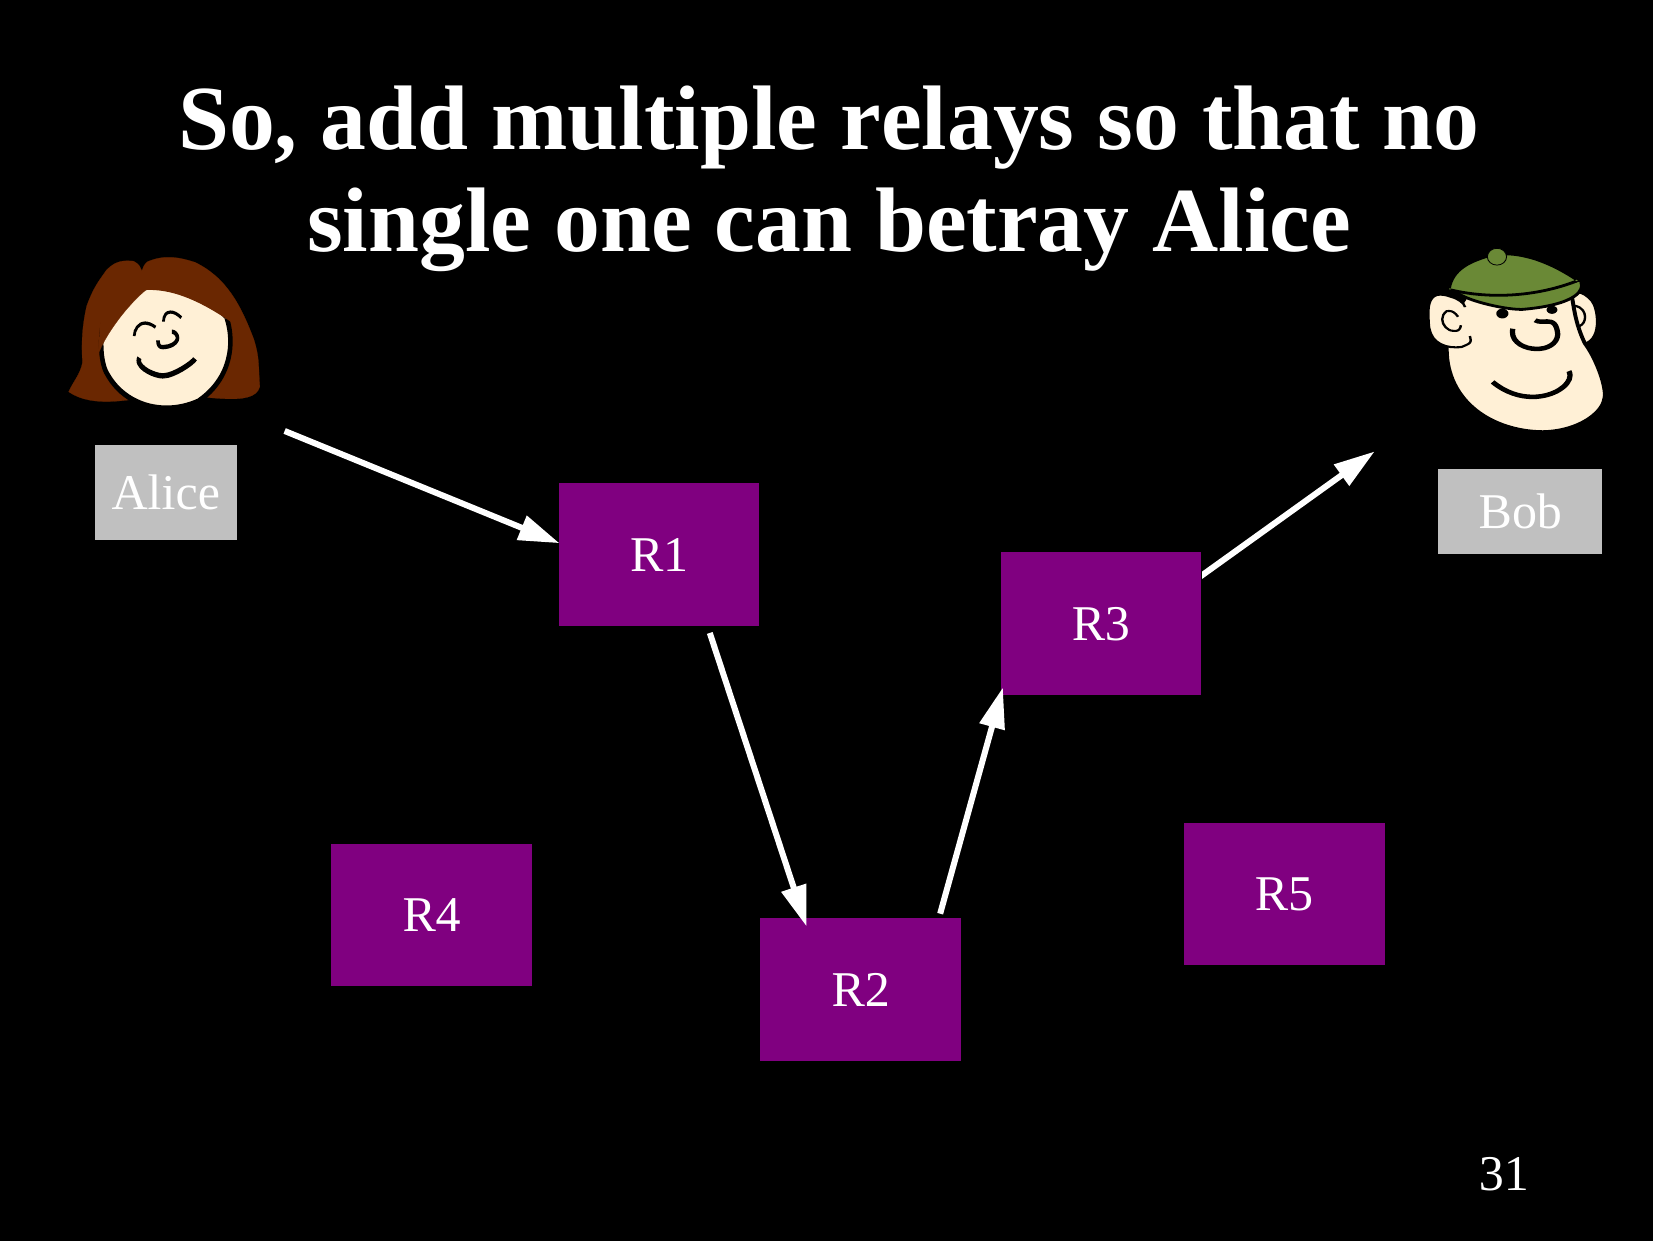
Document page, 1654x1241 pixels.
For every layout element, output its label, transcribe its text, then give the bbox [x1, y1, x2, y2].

title So, add multiple relays so that no single one can betray Alice [124, 58, 1536, 281]
picture [1426, 245, 1607, 434]
text_box R2 [759, 917, 962, 1062]
picture [68, 256, 261, 411]
text_box R3 [1000, 551, 1202, 696]
text_box Bob [1437, 468, 1603, 555]
text_box Alice [94, 444, 238, 541]
text_box R4 [330, 843, 533, 987]
text_box R1 [558, 482, 760, 627]
text_box R5 [1183, 822, 1386, 966]
